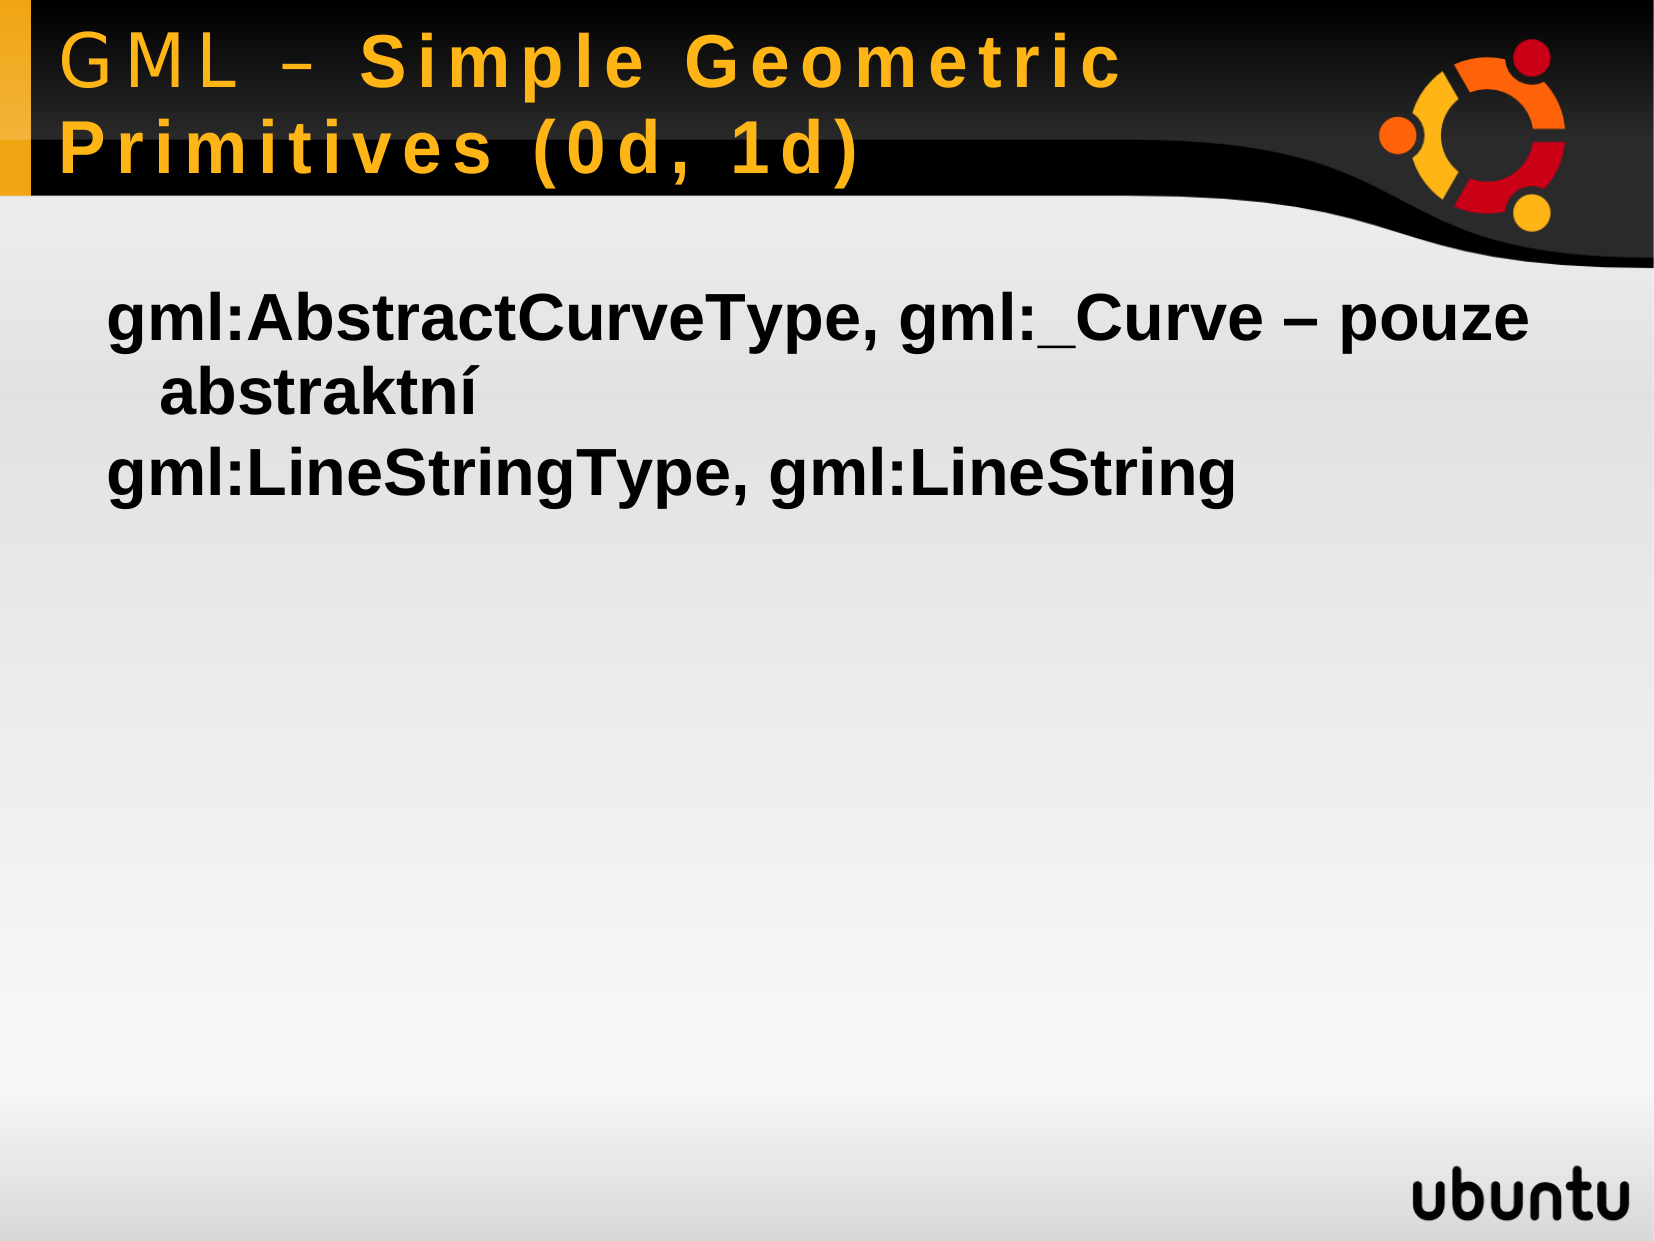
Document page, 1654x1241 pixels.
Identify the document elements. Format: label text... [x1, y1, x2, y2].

picture [0, 0, 1654, 1241]
list gml:AbstractCurveType, gml:_Curve – pouze abstraktní gml:LineStringType, gml:LineString [88, 279, 1577, 1099]
title GML – Simple Geometric Primitives (0d, 1d) [59, 6, 1270, 201]
